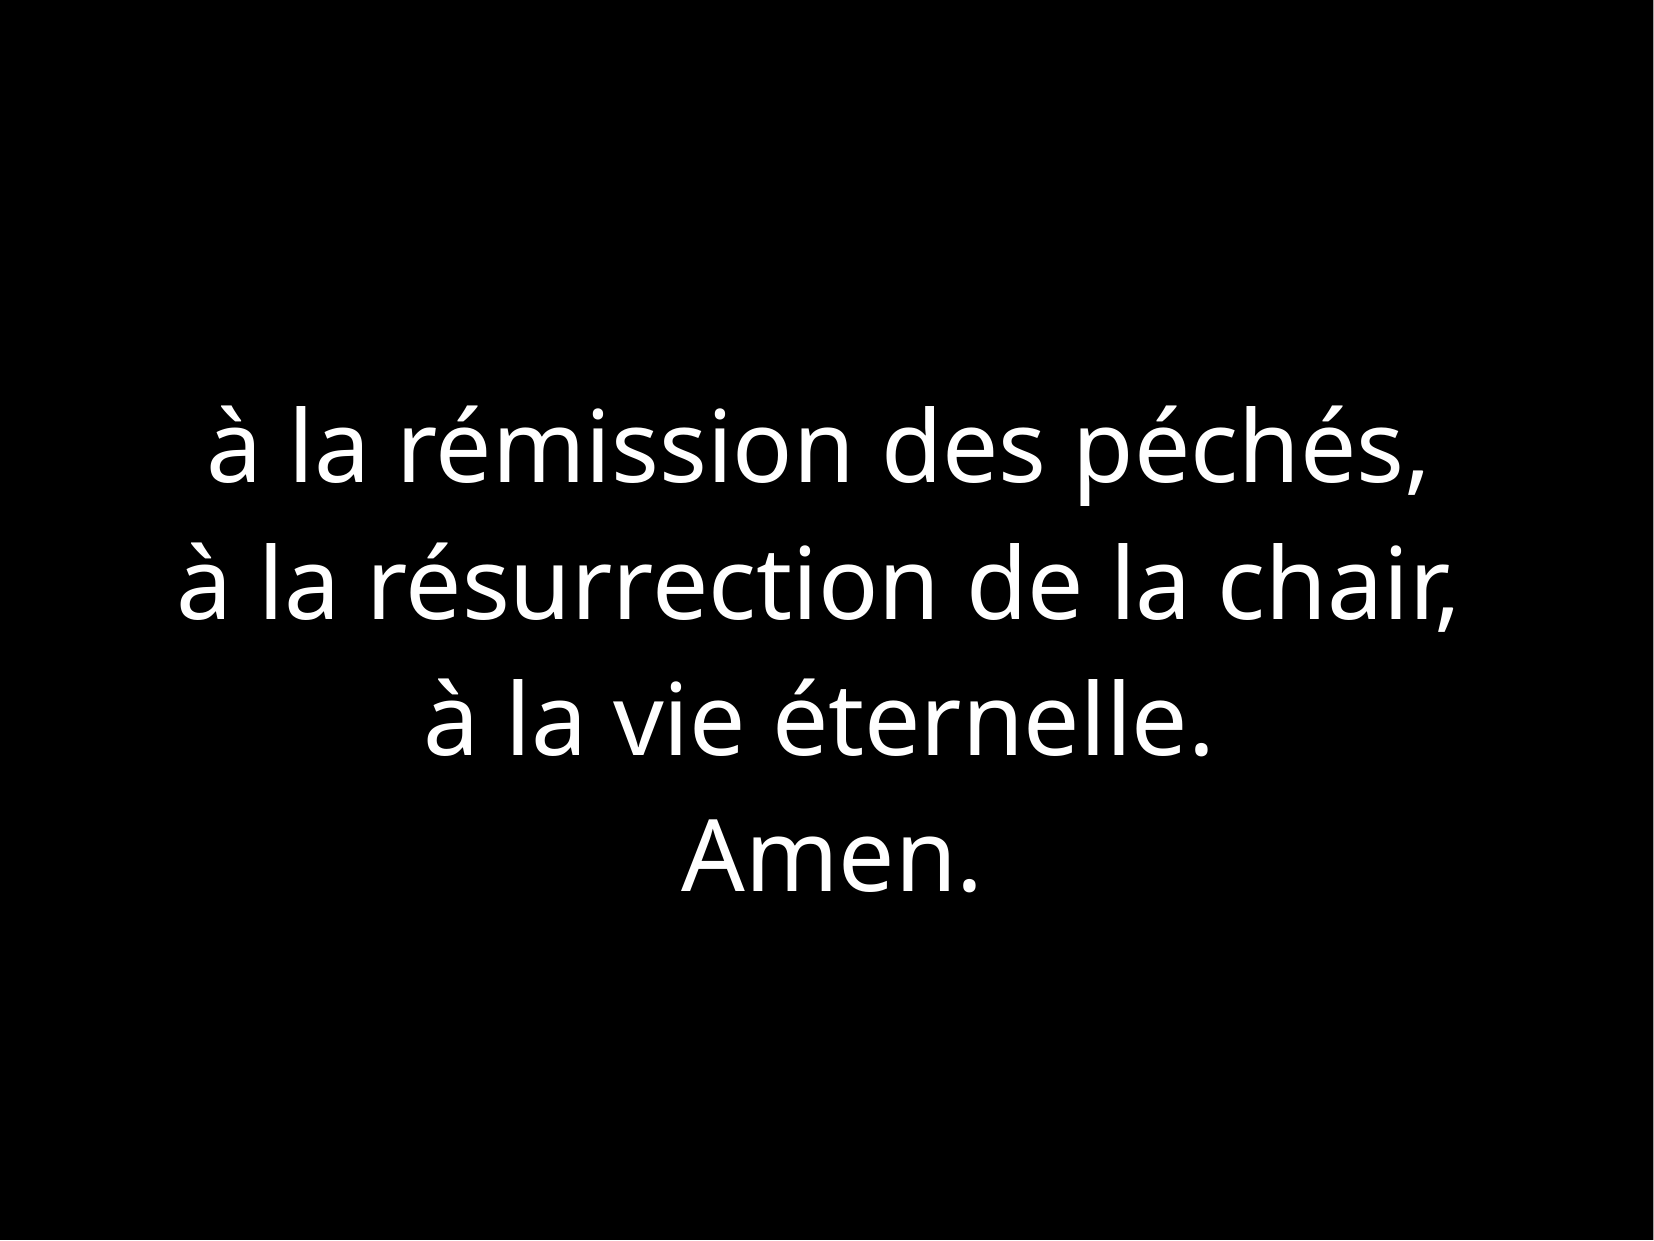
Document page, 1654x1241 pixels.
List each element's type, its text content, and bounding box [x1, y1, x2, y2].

subtitle à la rémission des péchés, à la résurrection de la chair, à la vie éternelle. Amen. [35, 35, 1630, 1241]
